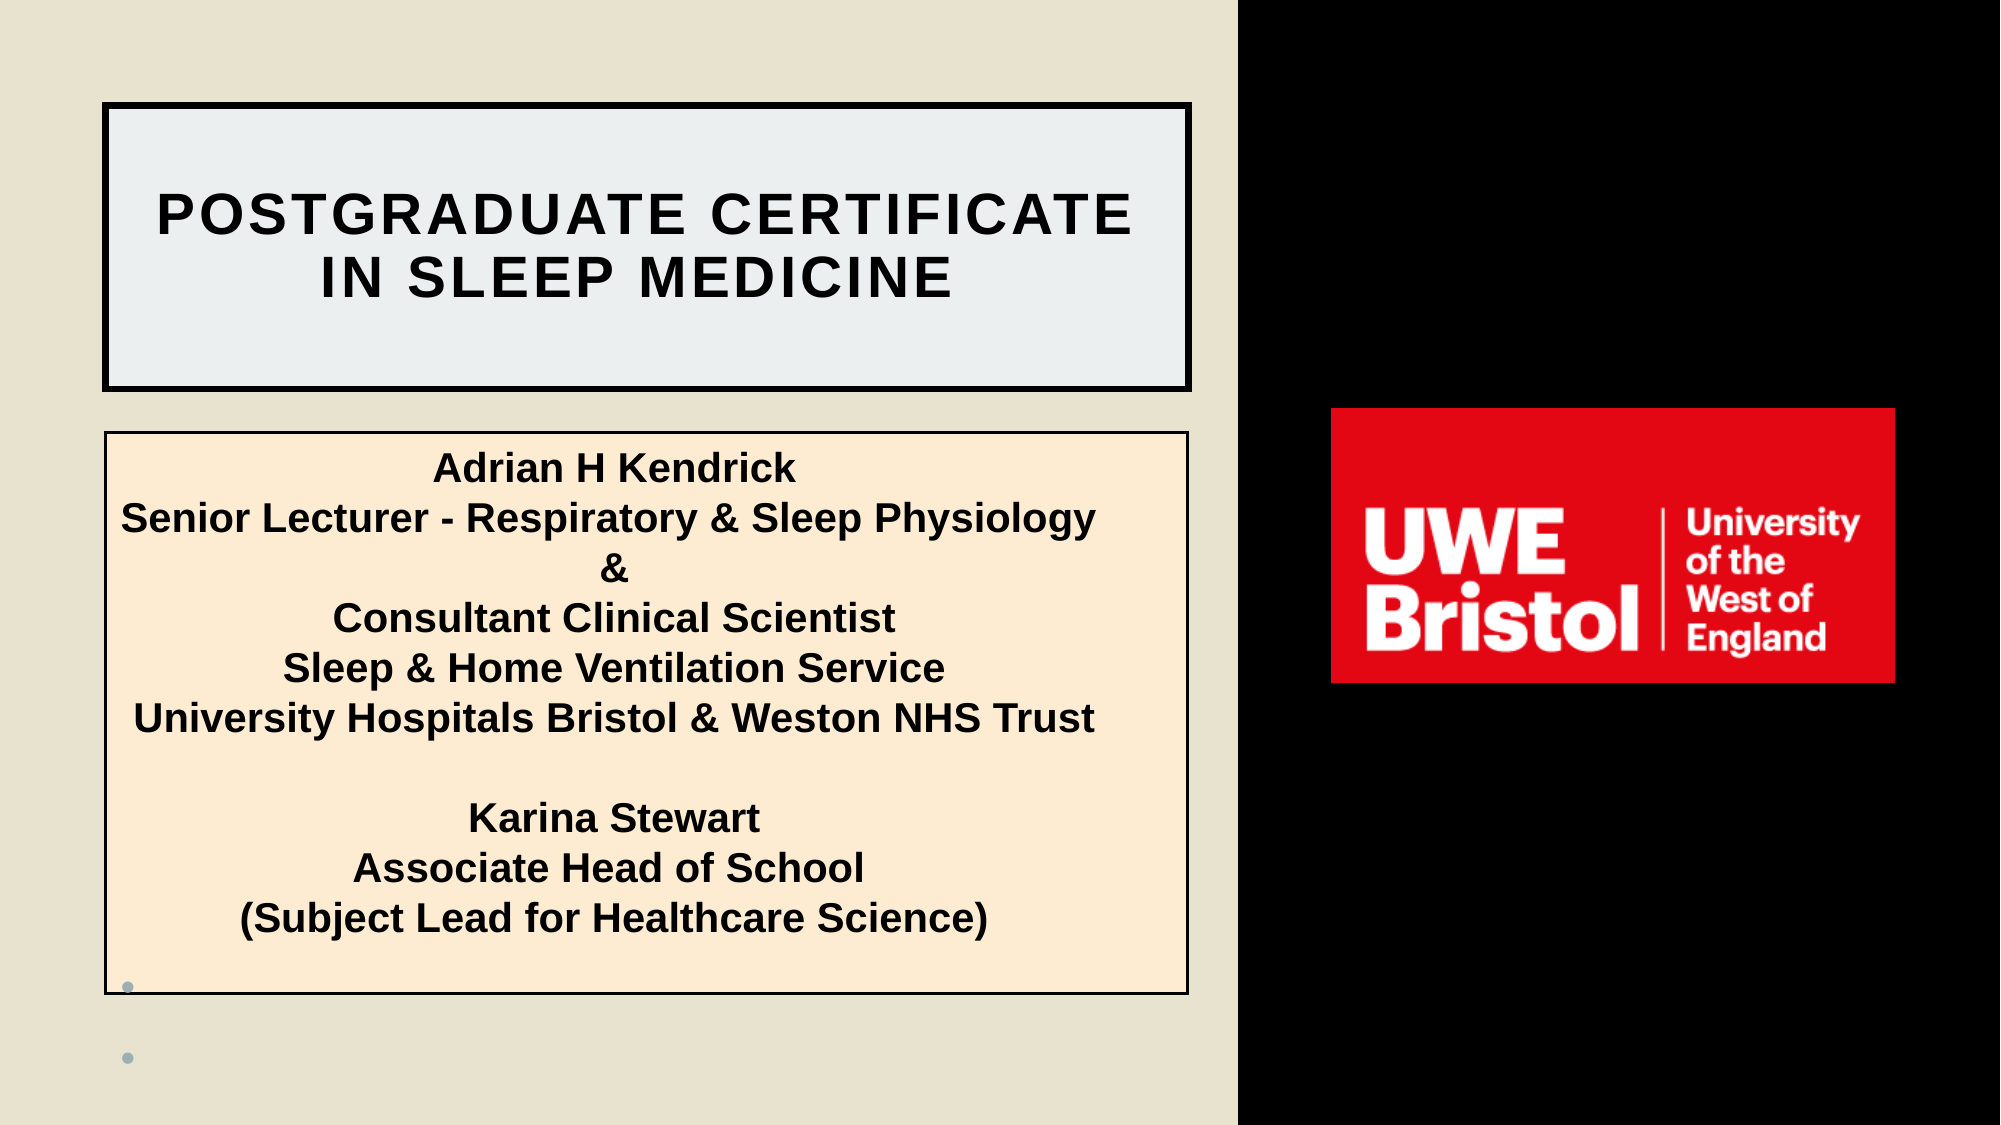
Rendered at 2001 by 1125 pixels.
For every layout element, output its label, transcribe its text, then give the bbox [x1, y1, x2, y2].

text_box [0, 0, 2000, 1125]
picture [1331, 409, 1895, 684]
subtitle Adrian H Kendrick Senior Lecturer - Respiratory & Sleep Physiology & Consultant Clinical Scientist Sleep & Home Ventilation Service University Hospitals Bristol & Weston NHS Trust Karina Stewart Associate Head of School (Subject Lead for Healthcare Science) [105, 432, 1188, 994]
title Postgraduate Certificate in Sleep Medicine [105, 105, 1189, 389]
